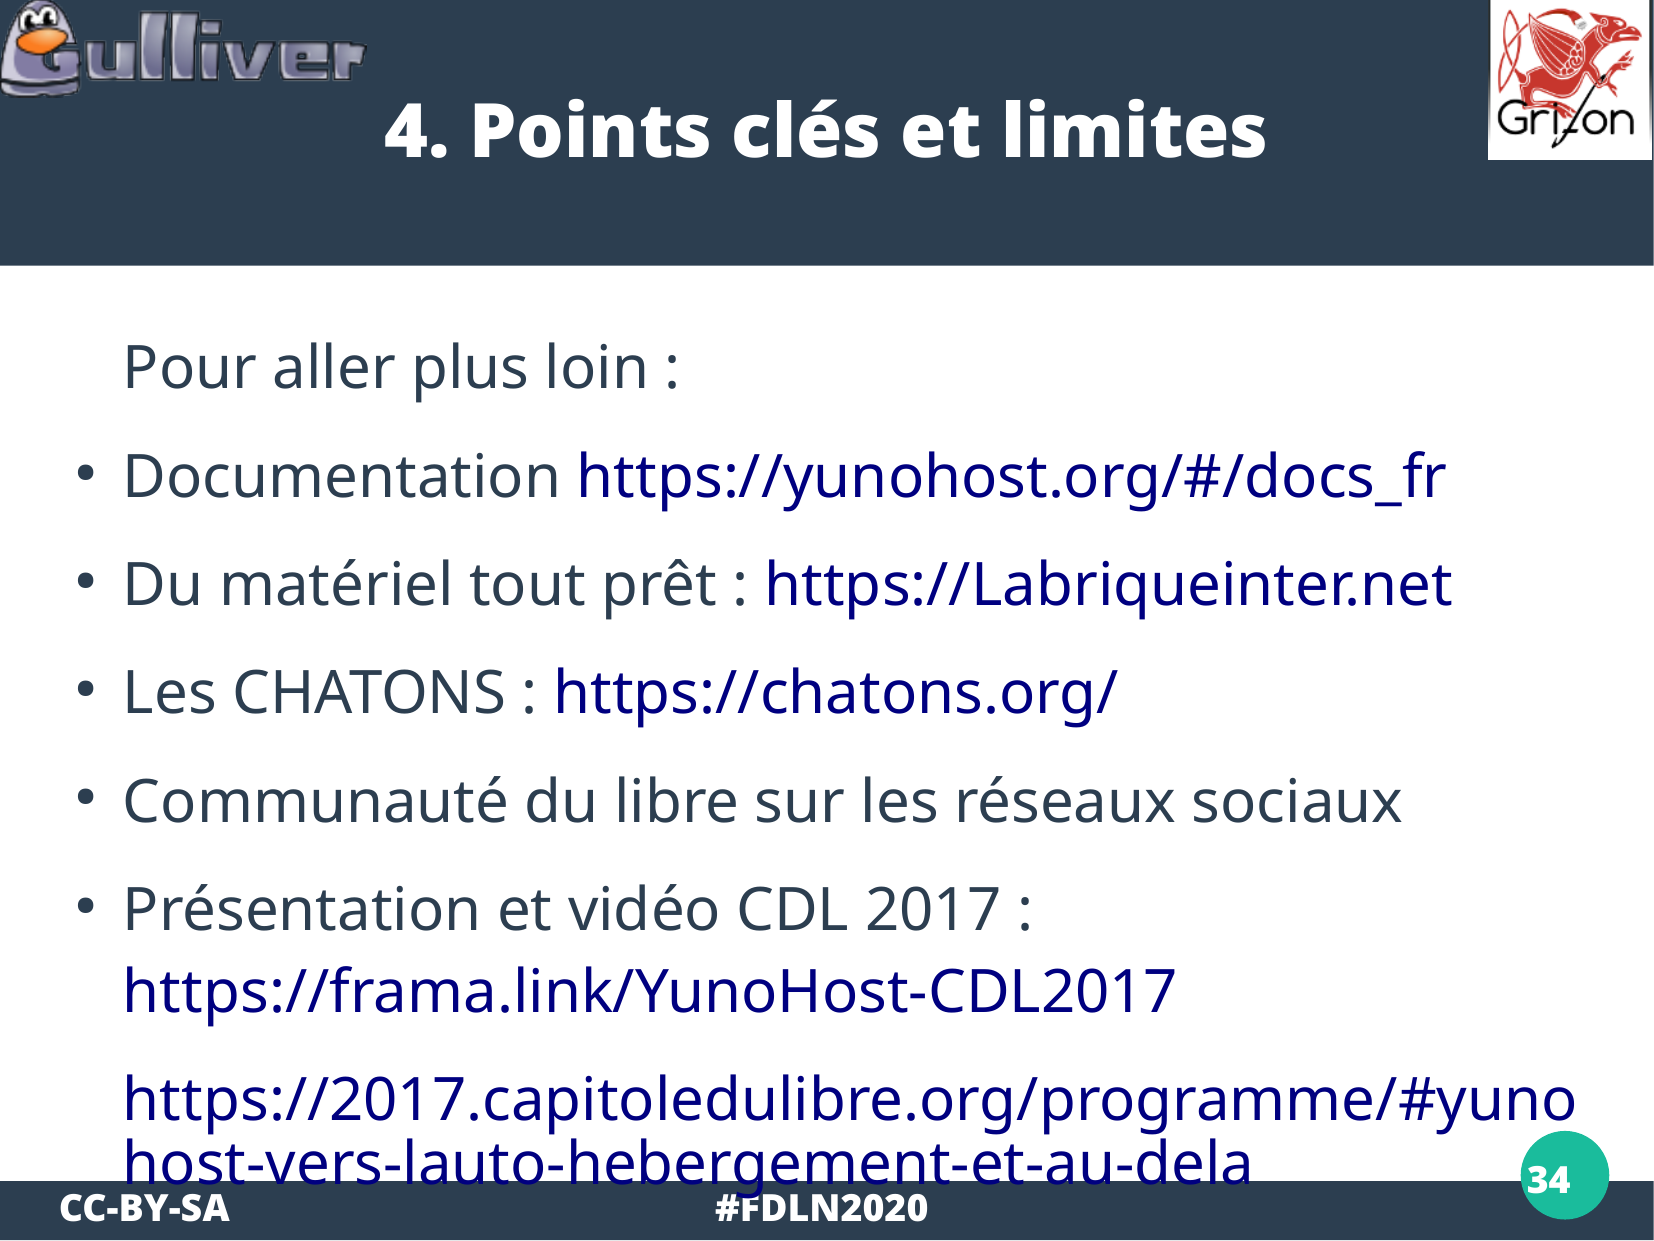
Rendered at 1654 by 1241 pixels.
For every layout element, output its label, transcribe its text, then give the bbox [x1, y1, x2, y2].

picture [0, 0, 367, 98]
picture [1488, 0, 1652, 160]
title 4. Points clés et limites [59, 49, 1595, 207]
list Pour aller plus loin : Documentation https://yunohost.org/#/docs_fr Du matériel tout prêt : https://Labriqueinter.net Les CHATONS : https://chatons.org/ Communauté du libre sur les réseaux sociaux Présentation et vidéo CDL 2017 : https://frama.link/YunoHost-CDL2017 https://2017.capitoledulibre.org/programme/#yunohost-vers-lauto-hebergement-et-au-dela [59, 324, 1595, 1152]
